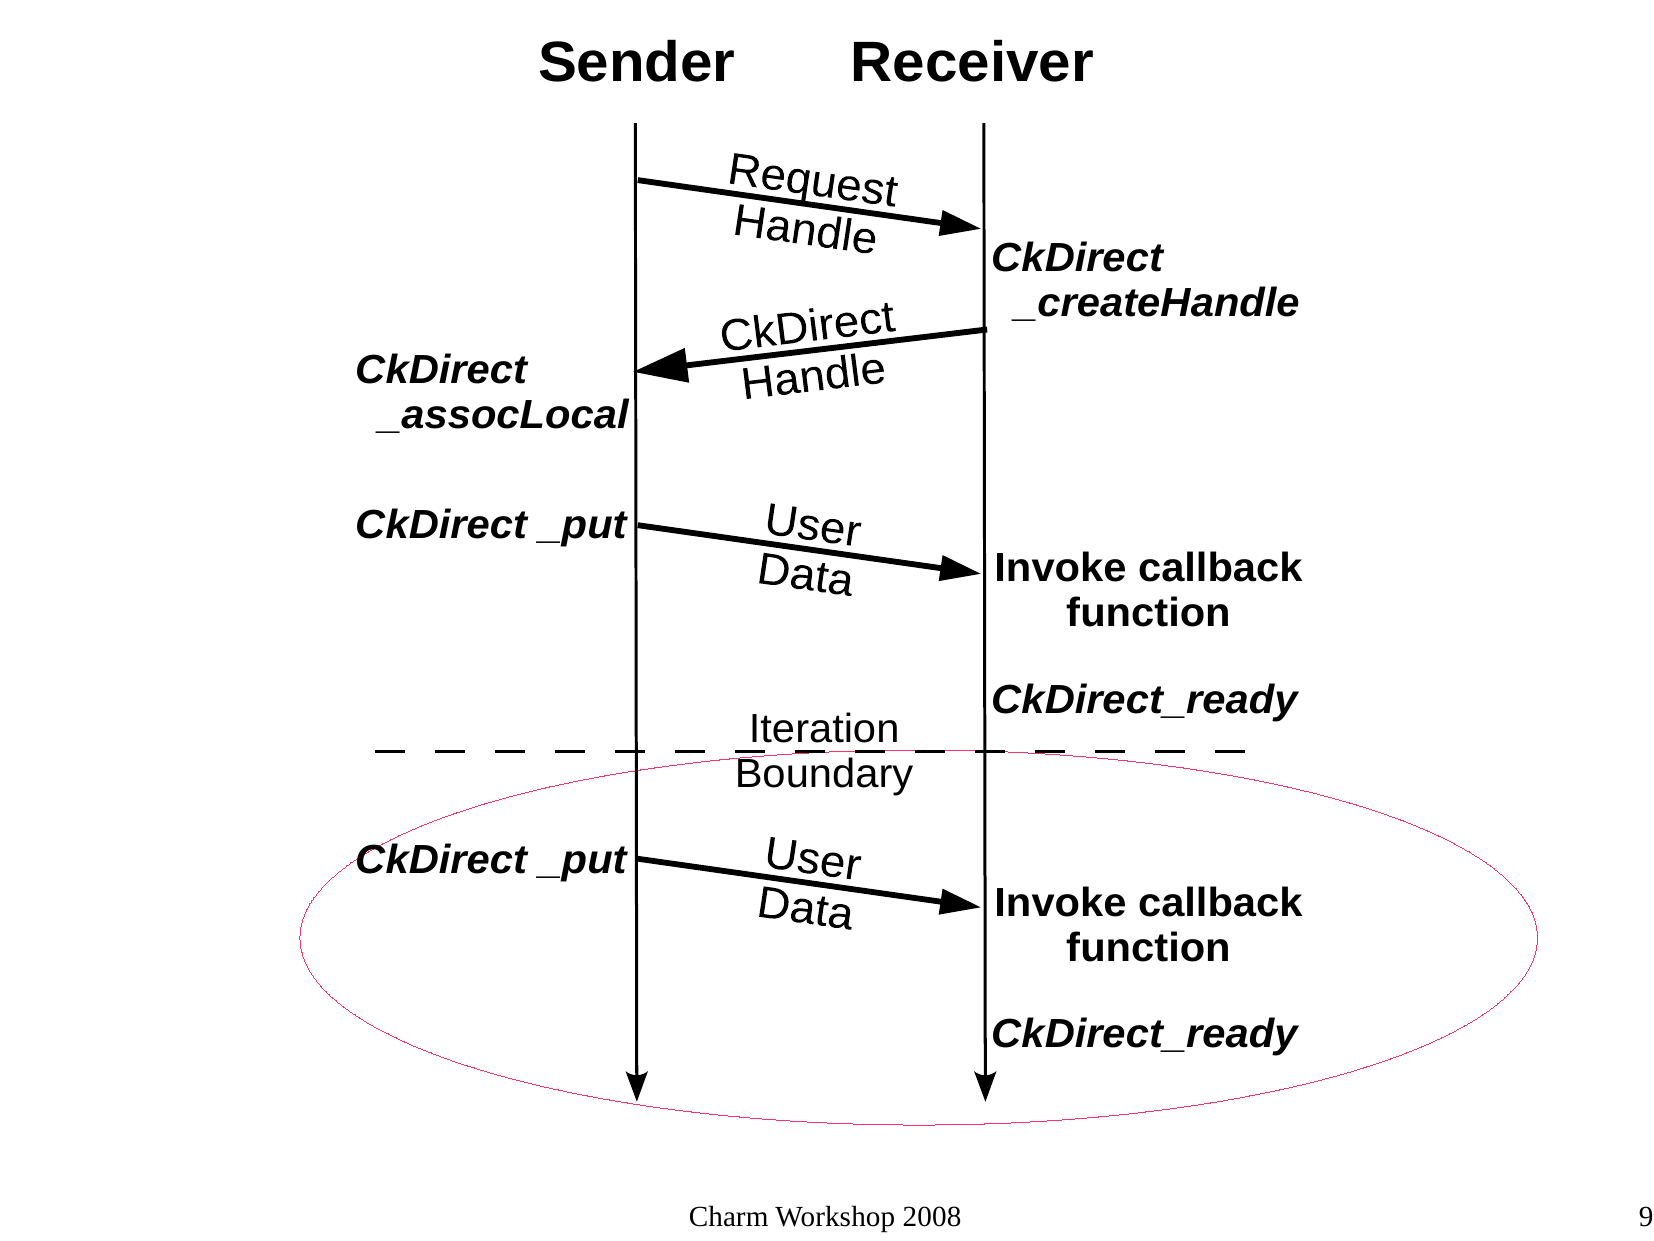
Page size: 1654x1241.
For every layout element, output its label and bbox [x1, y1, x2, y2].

chart [0, 9, 1654, 1126]
